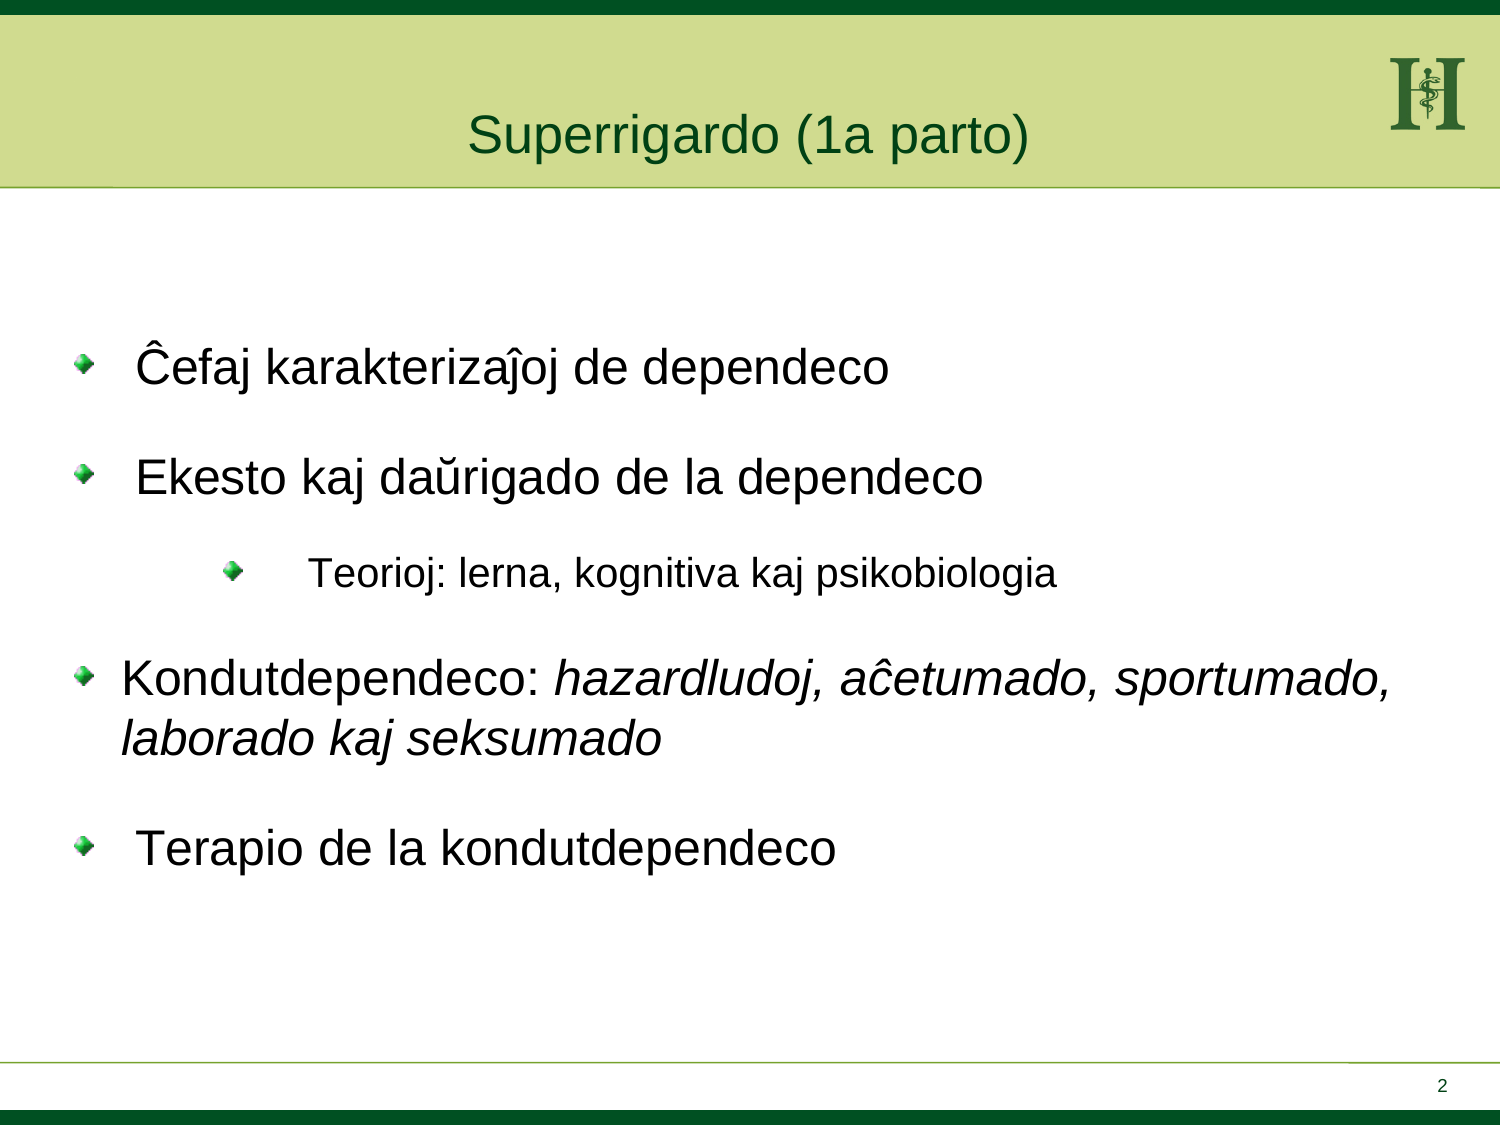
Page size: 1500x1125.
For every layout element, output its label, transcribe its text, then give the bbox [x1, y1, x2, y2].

picture [0, 15, 1500, 186]
list Ĉefaj karakterizaĵoj de dependeco Ekesto kaj daŭrigado de la dependeco Teorioj: lerna, kognitiva kaj psikobiologia Kondutdependeco: hazardludoj, aĉetumado, sportumado, laborado kaj seksumado Terapio de la kondutdependeco [59, 216, 1453, 1125]
title Superrigardo (1a parto) [52, 8, 1446, 173]
